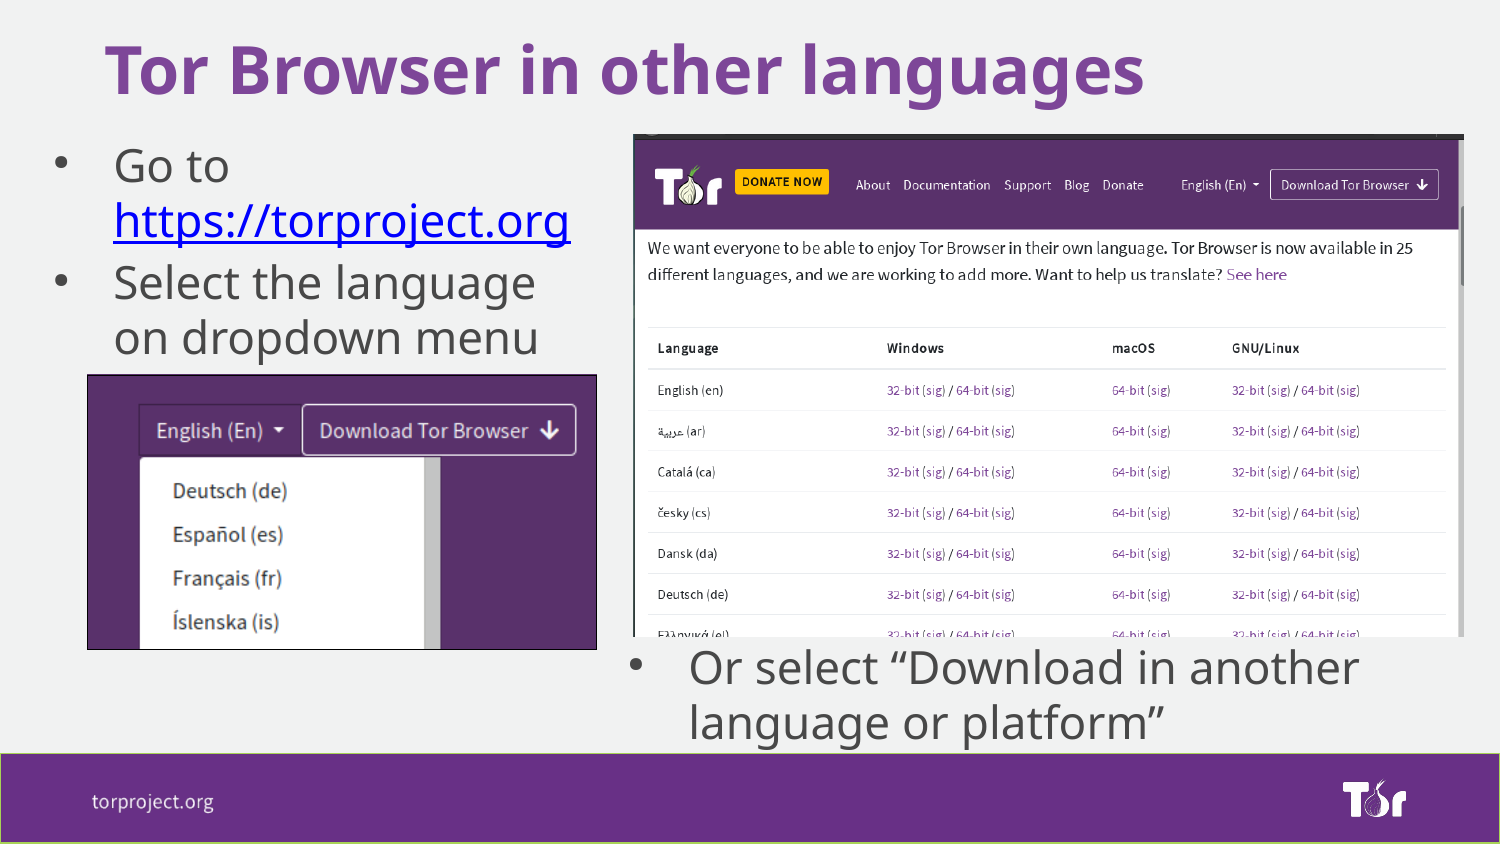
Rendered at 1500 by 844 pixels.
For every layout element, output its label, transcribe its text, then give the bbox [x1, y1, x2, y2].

text_box Or select “Download in another language or platform” [598, 630, 1471, 762]
text_box Go to https://torproject.org Select the language on dropdown menu [23, 128, 614, 630]
picture [87, 374, 597, 650]
picture [1343, 778, 1406, 817]
picture [633, 134, 1464, 630]
text_box Tor Browser in other languages [89, 0, 1410, 135]
picture [75, 780, 604, 821]
